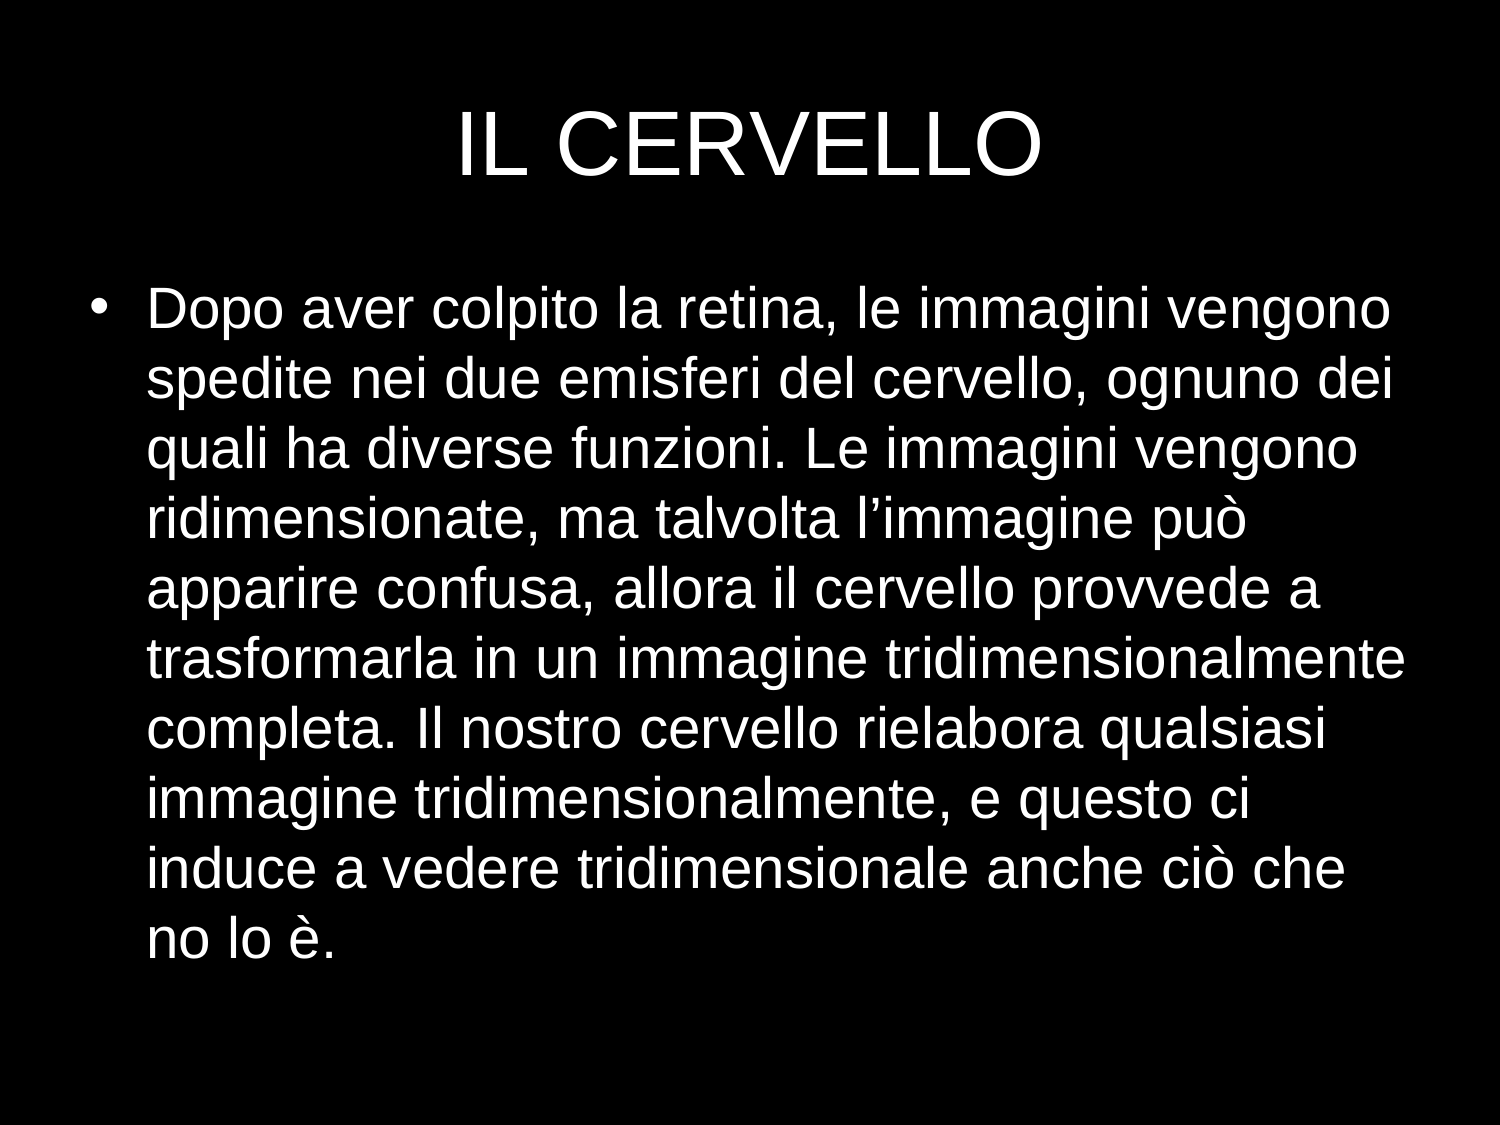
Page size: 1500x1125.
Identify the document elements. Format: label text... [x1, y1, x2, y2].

title IL CERVELLO [75, 45, 1426, 233]
list Dopo aver colpito la retina, le immagini vengono spedite nei due emisferi del cervello, ognuno dei quali ha diverse funzioni. Le immagini vengono ridimensionate, ma talvolta l’immagine può apparire confusa, allora il cervello provvede a trasformarla in un immagine tridimensionalmente completa. Il nostro cervello rielabora qualsiasi immagine tridimensionalmente, e questo ci induce a vedere tridimensionale anche ciò che no lo è. [75, 262, 1426, 1006]
